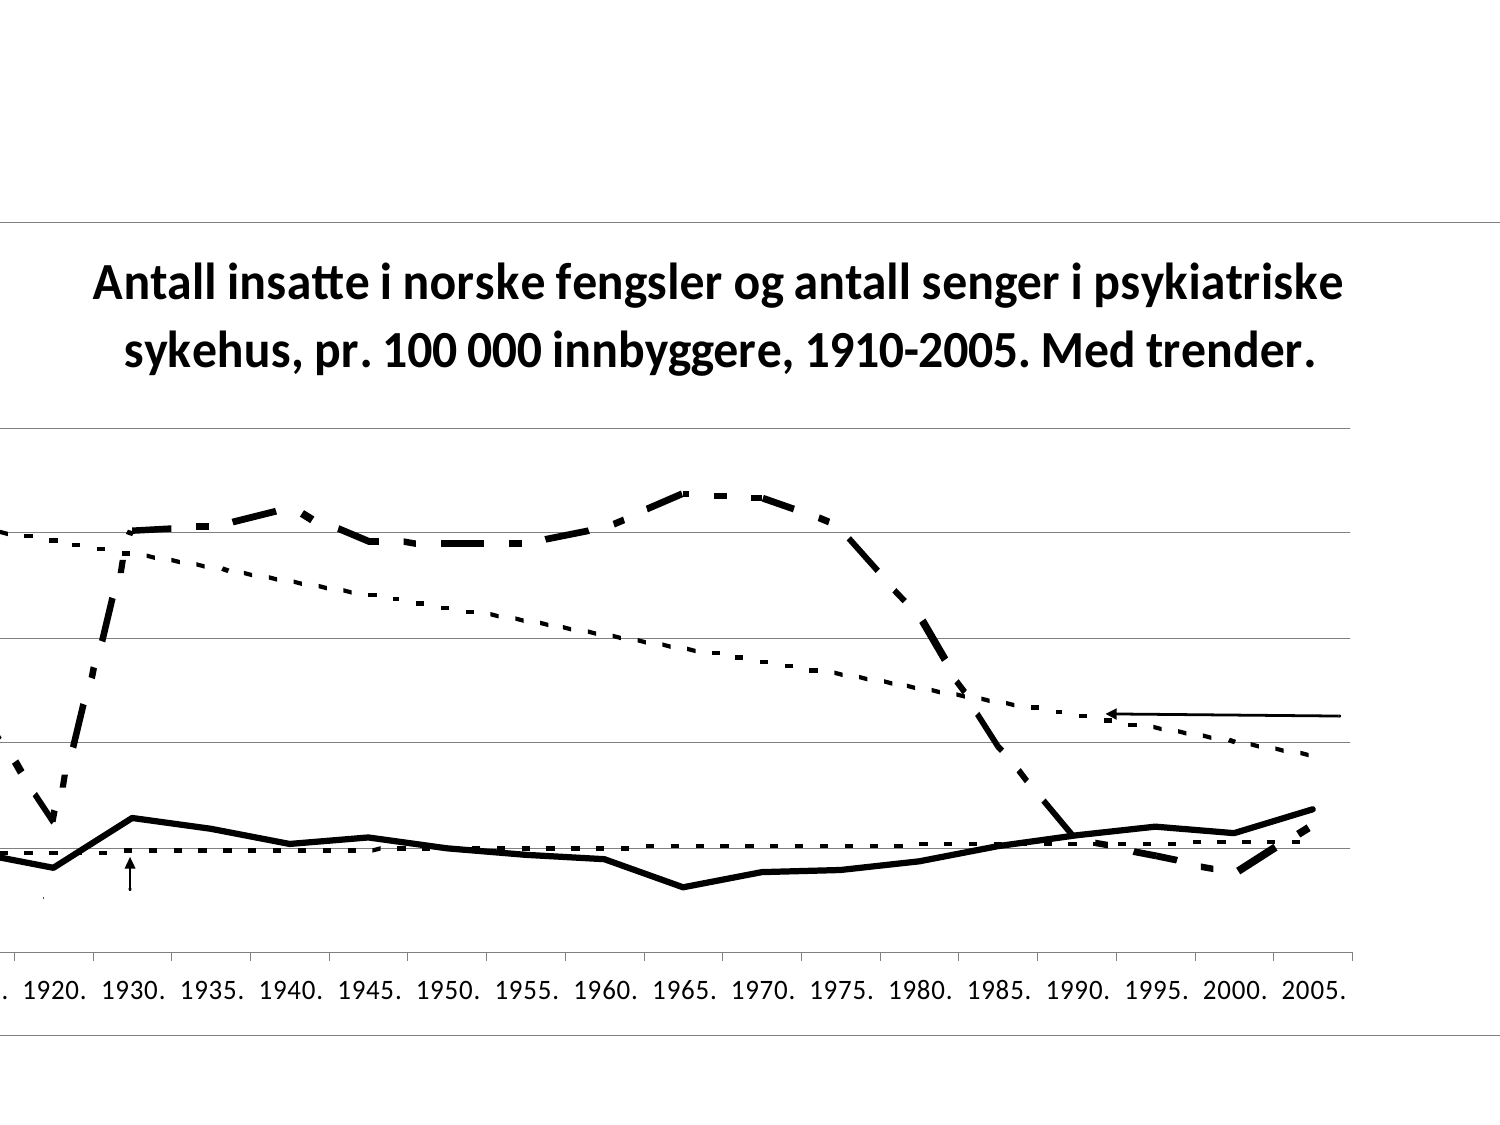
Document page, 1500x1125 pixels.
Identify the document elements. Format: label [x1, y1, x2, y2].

picture [0, 210, 1500, 1046]
